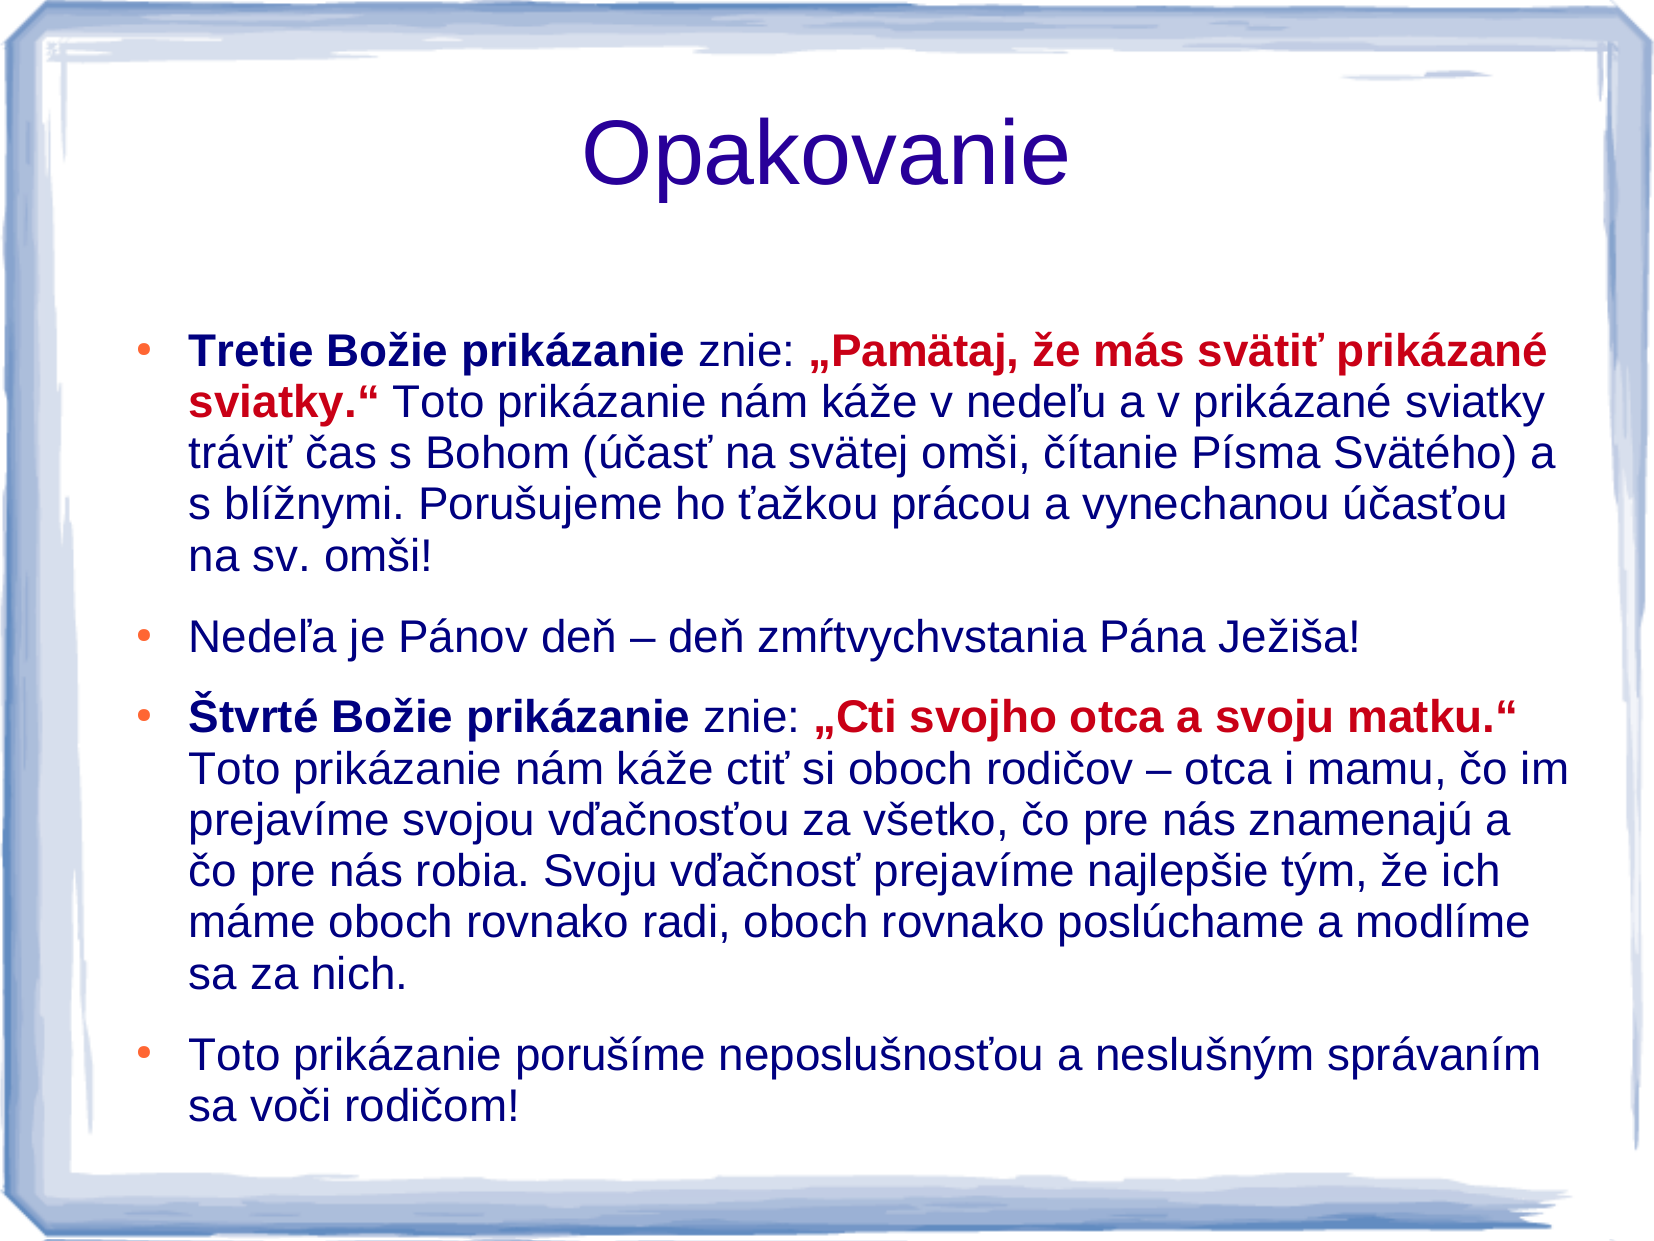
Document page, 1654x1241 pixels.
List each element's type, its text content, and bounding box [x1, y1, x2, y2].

title Opakovanie [82, 49, 1571, 257]
picture [0, 0, 1654, 1241]
list Tretie Božie prikázanie znie: „Pamätaj, že más svätiť prikázané sviatky.“ Toto prikázanie nám káže v nedeľu a v prikázané sviatky tráviť čas s Bohom (účasť na svätej omši, čítanie Písma Svätého) a s blížnymi. Porušujeme ho ťažkou prácou a vynechanou účasťou na sv. omši! Nedeľa je Pánov deň – deň zmŕtvychvstania Pána Ježiša! Štvrté Božie prikázanie znie: „Cti svojho otca a svoju matku.“ Toto prikázanie nám káže ctiť si oboch rodičov – otca i mamu, čo im prejavíme svojou vďačnosťou za všetko, čo pre nás znamenajú a čo pre nás robia. Svoju vďačnosť prejavíme najlepšie tým, že ich máme oboch rovnako radi, oboch rovnako poslúchame a modlíme sa za nich. Toto prikázanie porušíme neposlušnosťou a neslušným správaním sa voči rodičom! [118, 324, 1571, 1144]
